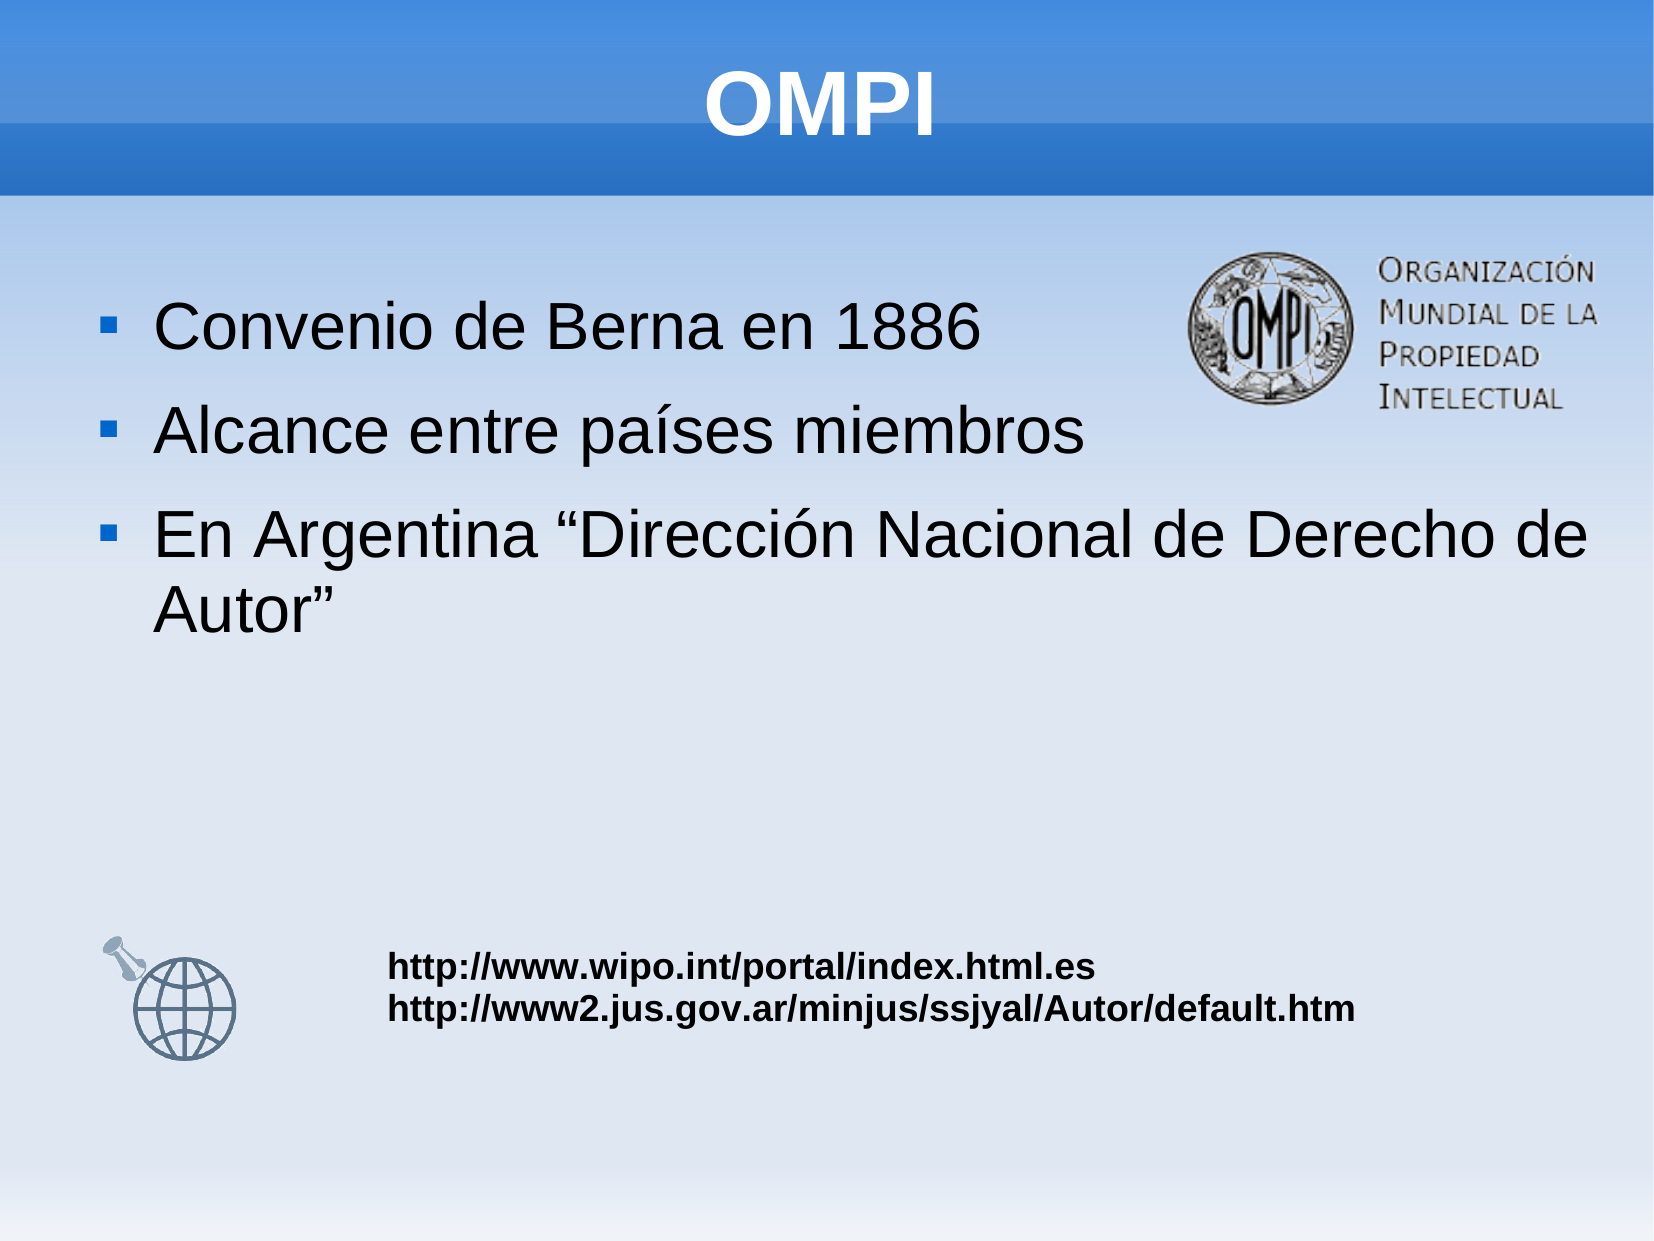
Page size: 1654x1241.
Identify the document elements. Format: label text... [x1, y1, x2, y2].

list Convenio de Berna en 1886 Alcance entre países miembros En Argentina “Dirección Nacional de Derecho de Autor” [82, 288, 1654, 1093]
text_box http://www.wipo.int/portal/index.html.es http://www2.jus.gov.ar/minjus/ssjyal/Autor/default.htm [372, 937, 1373, 1037]
picture [0, 0, 1654, 1241]
title OMPI [76, 7, 1565, 200]
picture [100, 924, 263, 1088]
